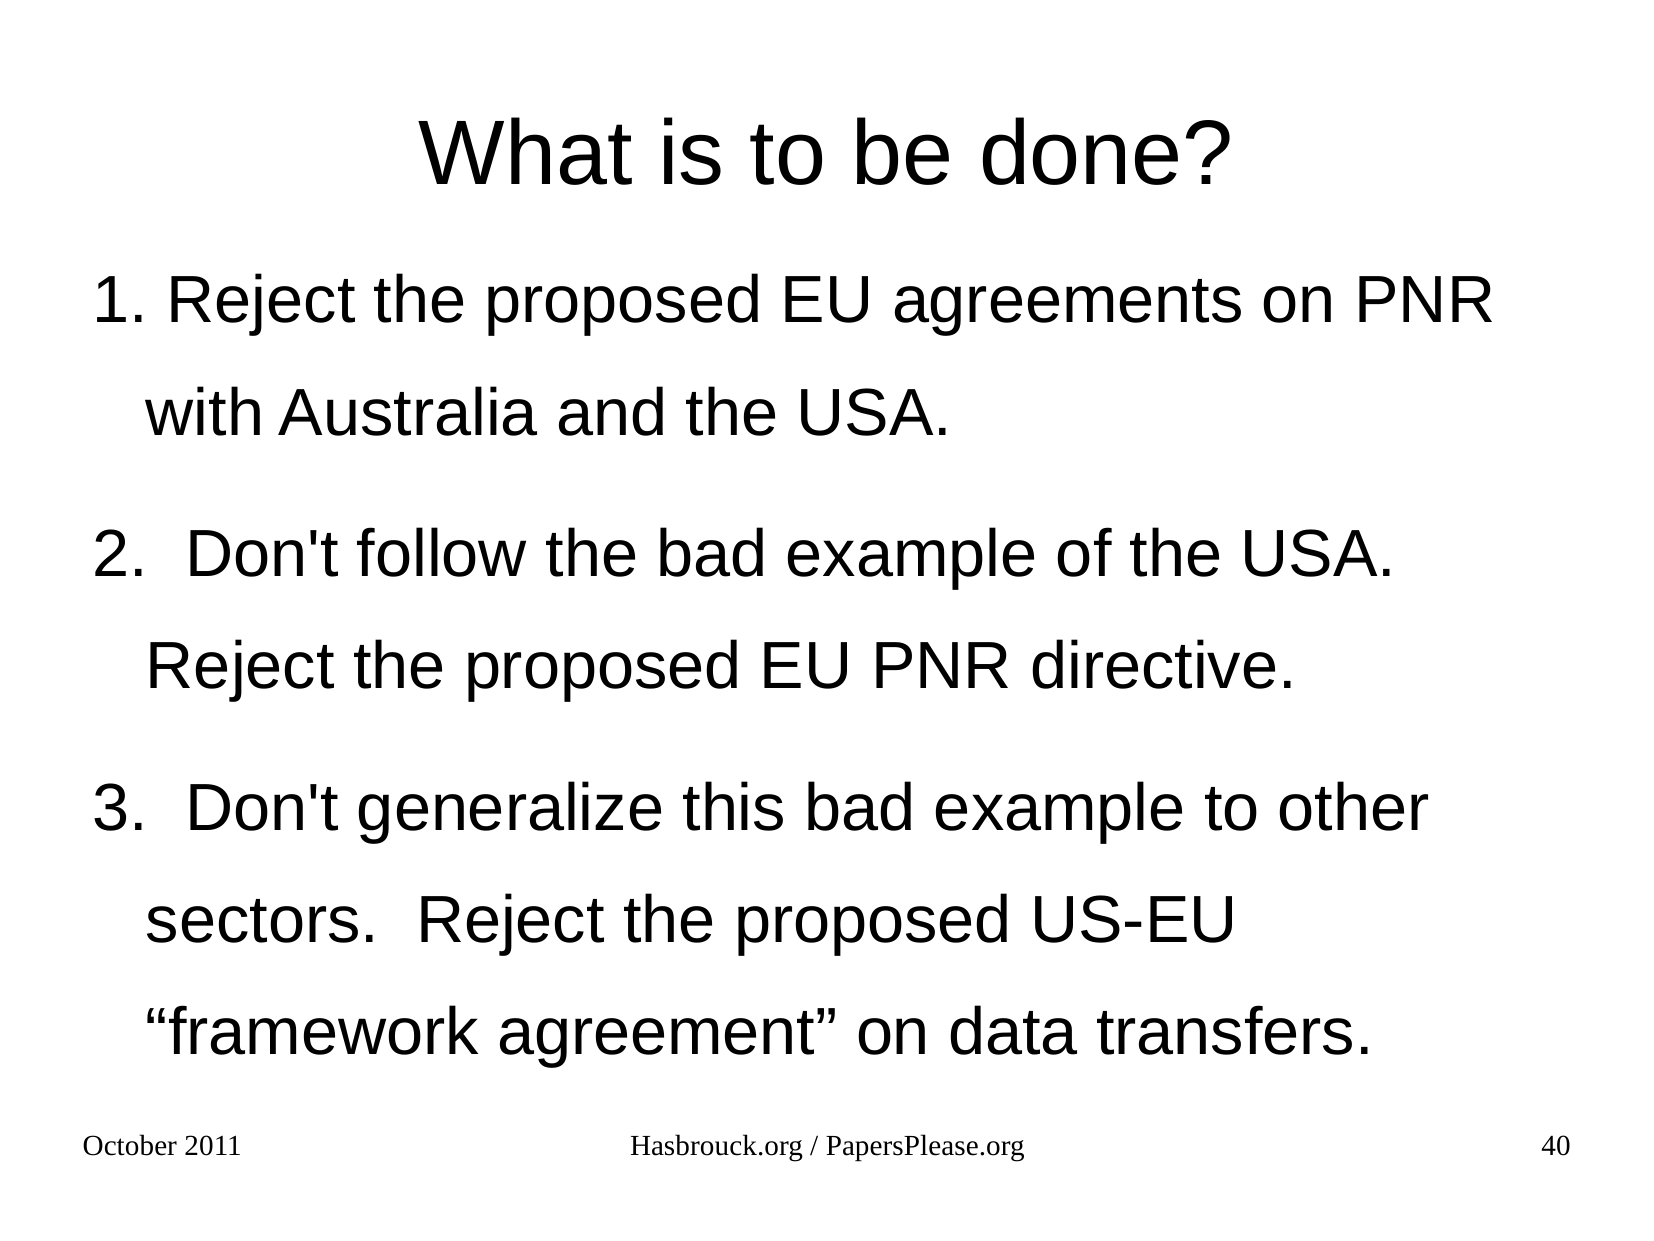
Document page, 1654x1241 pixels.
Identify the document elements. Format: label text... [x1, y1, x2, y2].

list Reject the proposed EU agreements on PNR with Australia and the USA. Don't follow the bad example of the USA. Reject the proposed EU PNR directive. Don't generalize this bad example to other sectors. Reject the proposed US-EU “framework agreement” on data transfers. [75, 225, 1564, 1088]
title What is to be done? [82, 49, 1571, 257]
